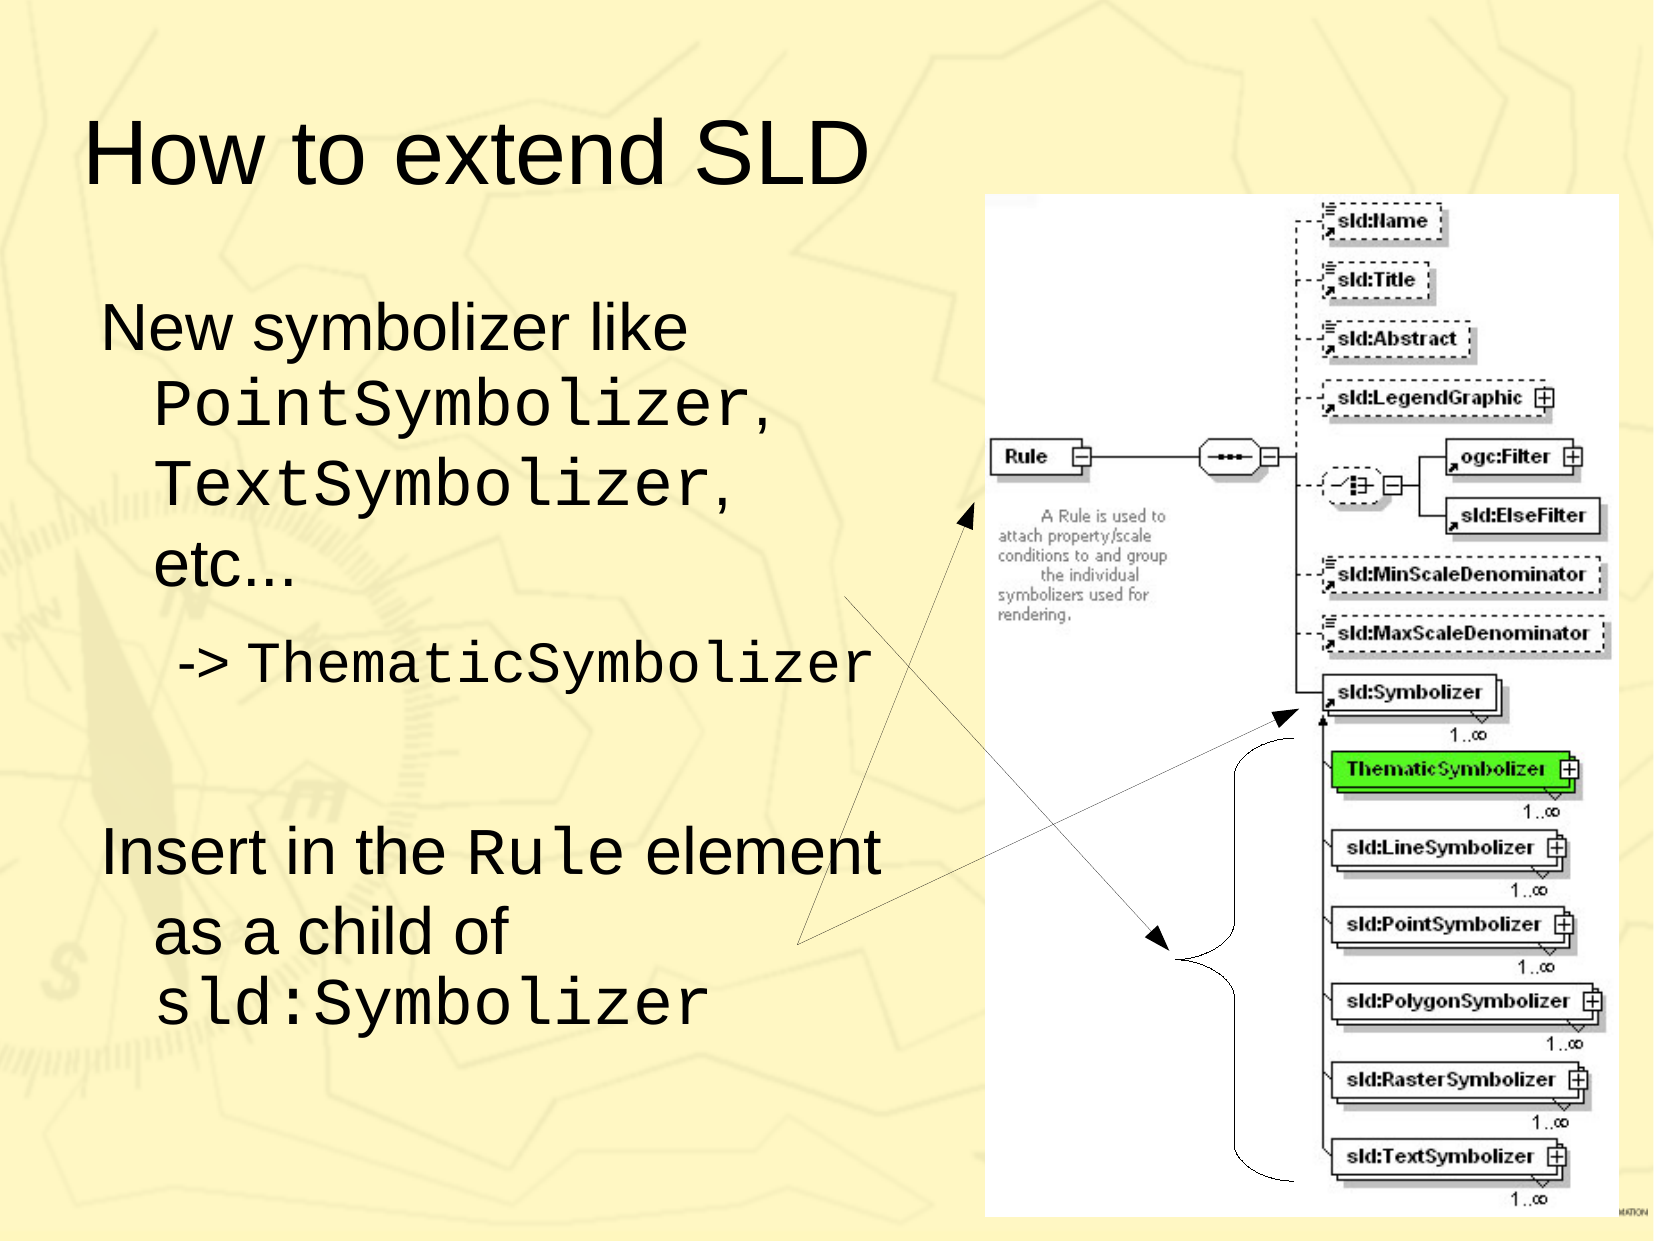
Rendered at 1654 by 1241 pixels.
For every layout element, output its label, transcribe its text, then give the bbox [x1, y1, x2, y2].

picture [0, 0, 1654, 1241]
title How to extend SLD [82, 49, 1571, 257]
list New symbolizer like PointSymbolizer, TextSymbolizer, etc... -> ThematicSymbolizer Insert in the Rule element as a child of sld:Symbolizer [82, 290, 886, 1094]
